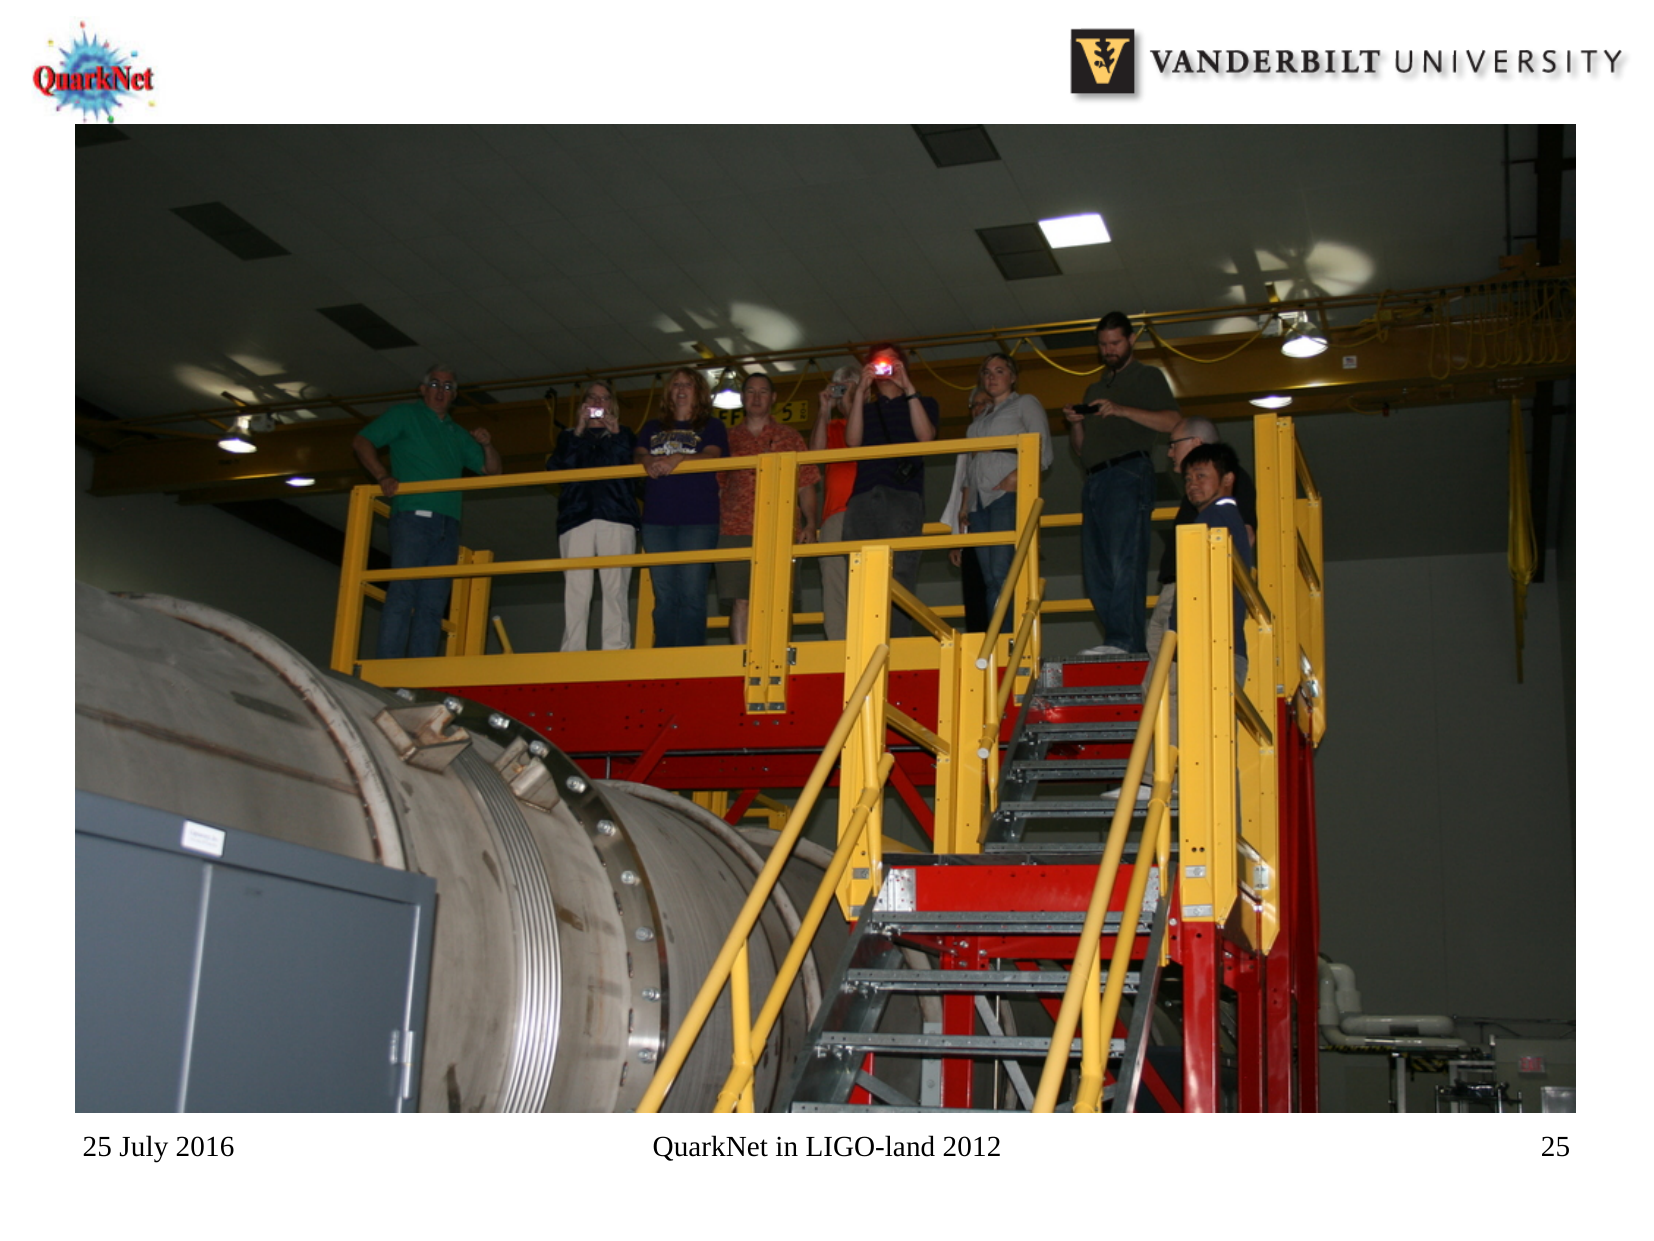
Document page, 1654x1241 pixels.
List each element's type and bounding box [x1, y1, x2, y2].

picture [1067, 25, 1637, 109]
picture [19, 16, 1576, 1113]
